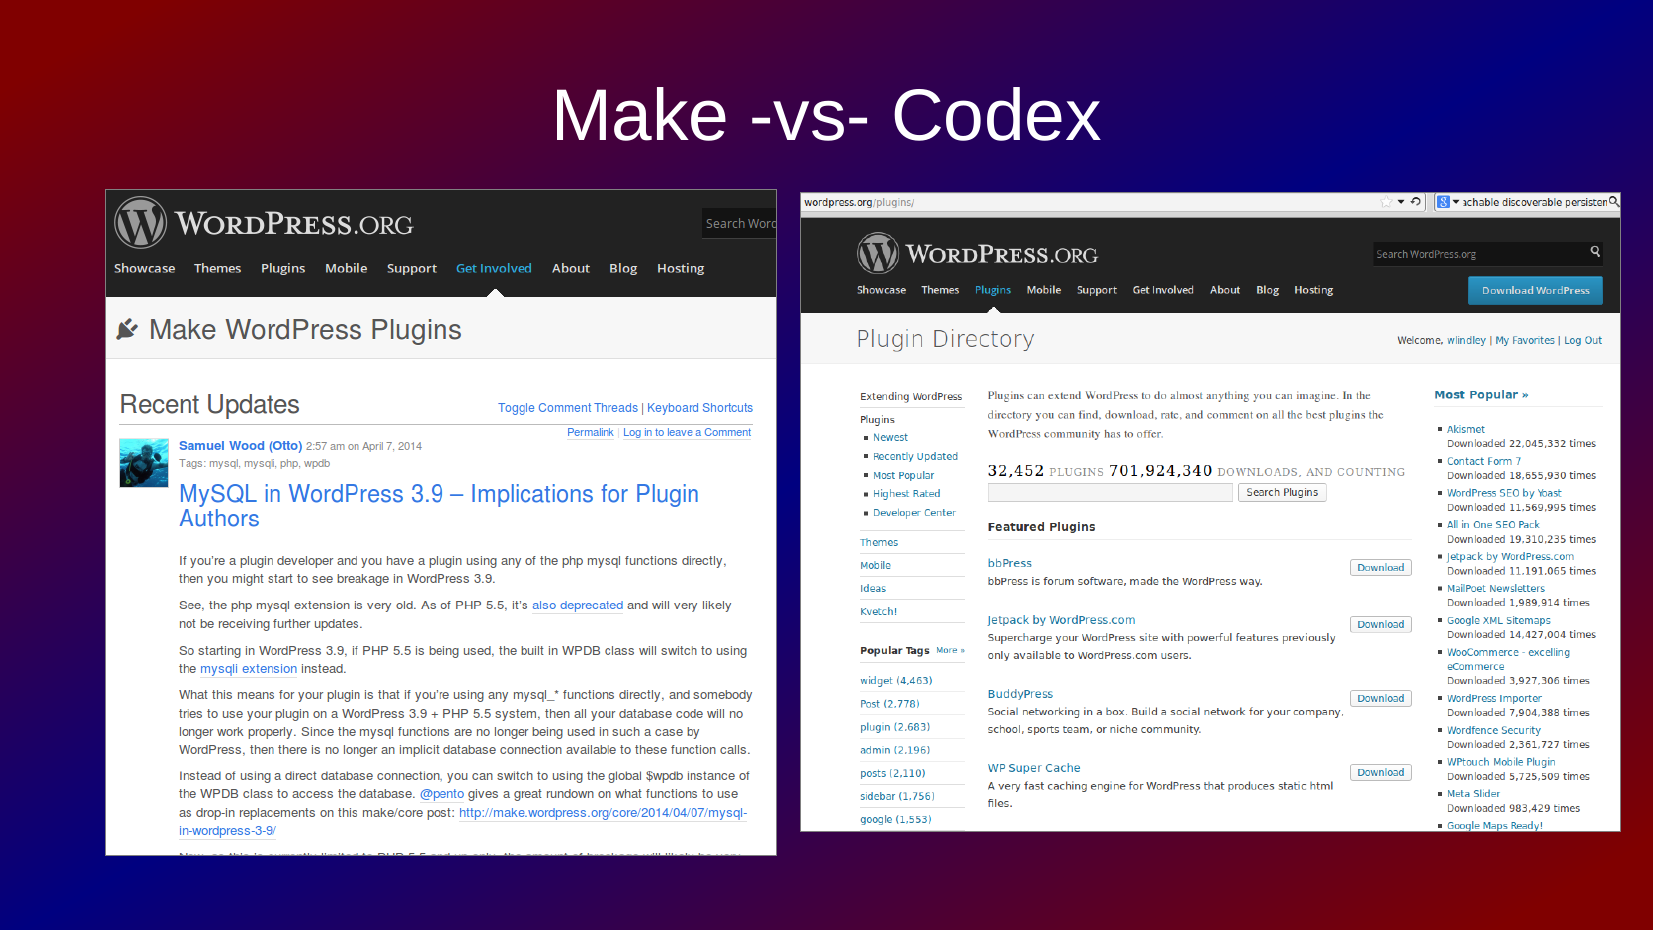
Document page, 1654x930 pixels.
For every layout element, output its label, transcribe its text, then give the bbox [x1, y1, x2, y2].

picture [800, 192, 1621, 832]
title Make -vs- Codex [82, 37, 1571, 193]
picture [105, 193, 777, 856]
